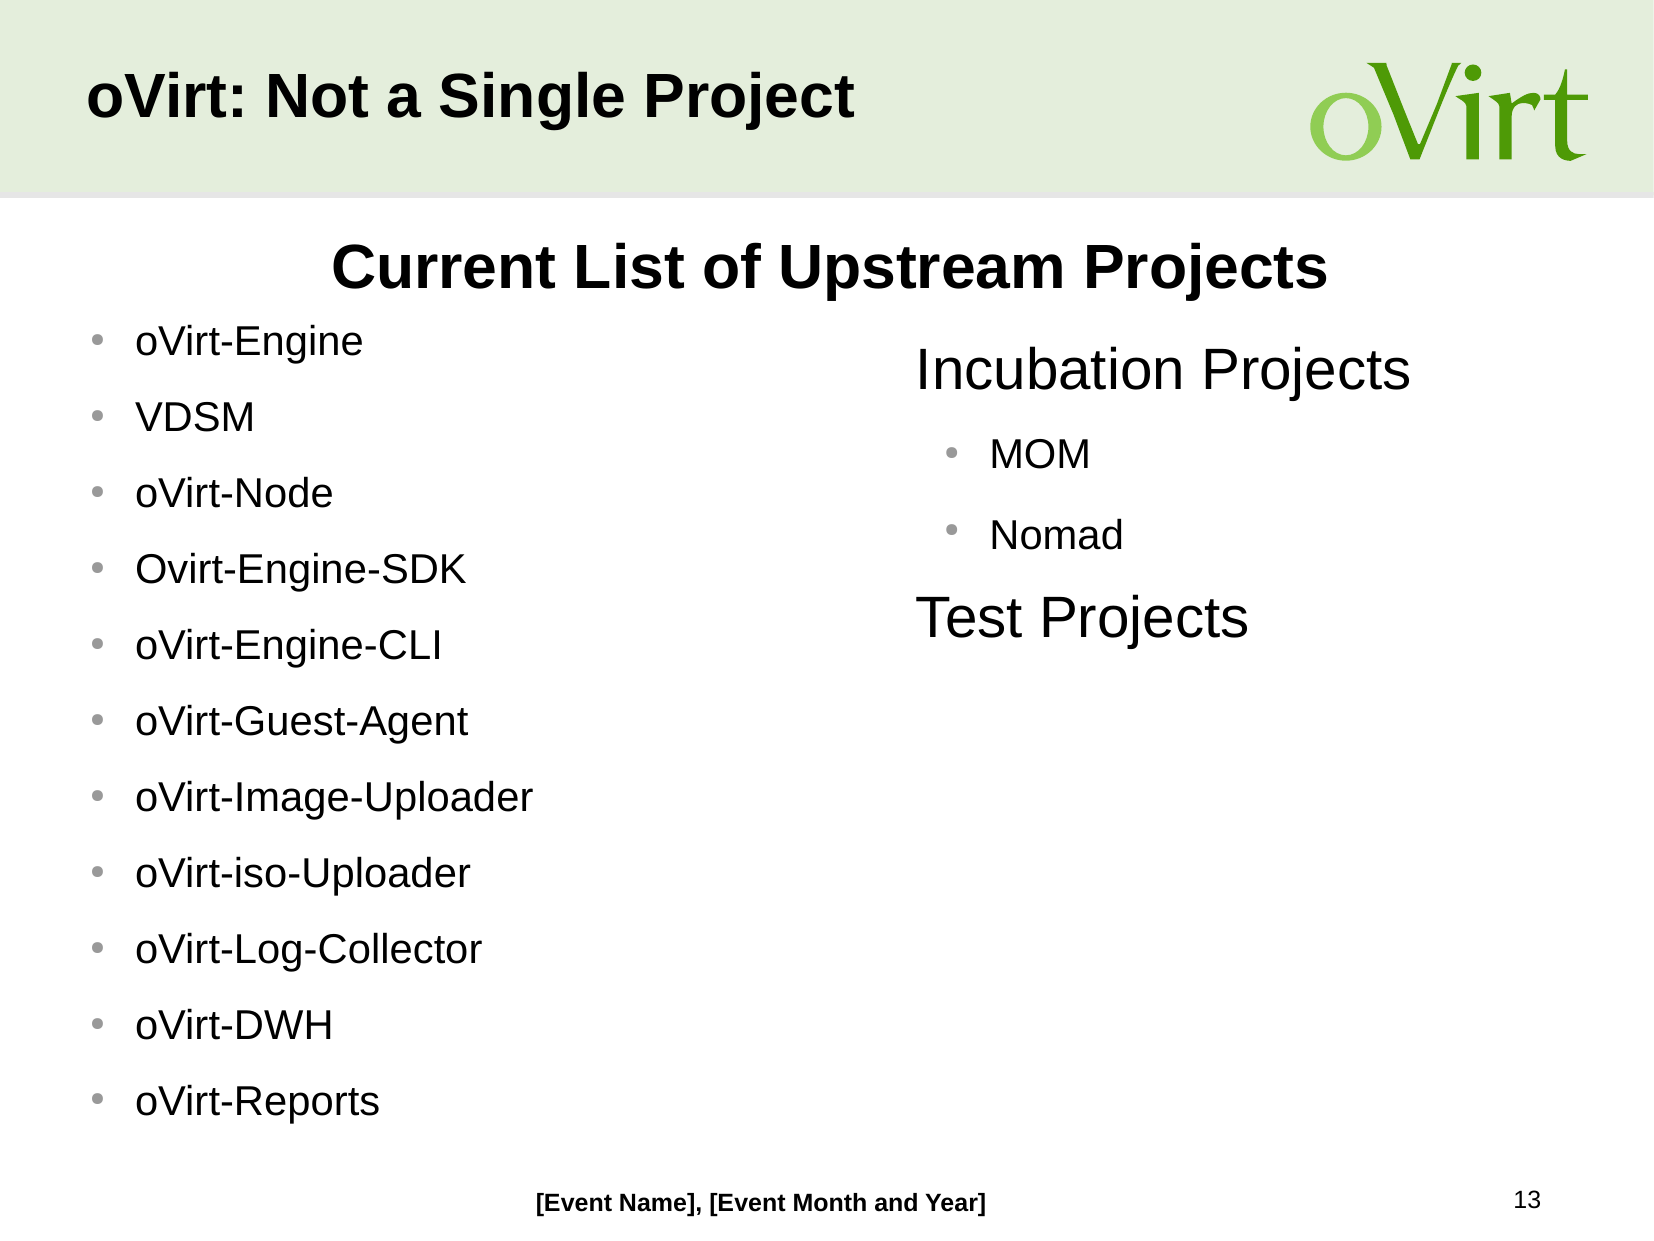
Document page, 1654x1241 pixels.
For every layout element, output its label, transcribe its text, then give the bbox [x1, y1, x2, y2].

list Incubation Projects MOM Nomad Test Projects [855, 241, 1582, 932]
title oVirt: Not a Single Project [86, 36, 1307, 225]
list oVirt-Engine VDSM oVirt-Node Ovirt-Engine-SDK oVirt-Engine-CLI oVirt-Guest-Agent oVirt-Image-Uploader oVirt-iso-Uploader oVirt-Log-Collector oVirt-DWH oVirt-Reports [75, 241, 802, 1201]
title Current List of Upstream Projects [86, 225, 1576, 309]
